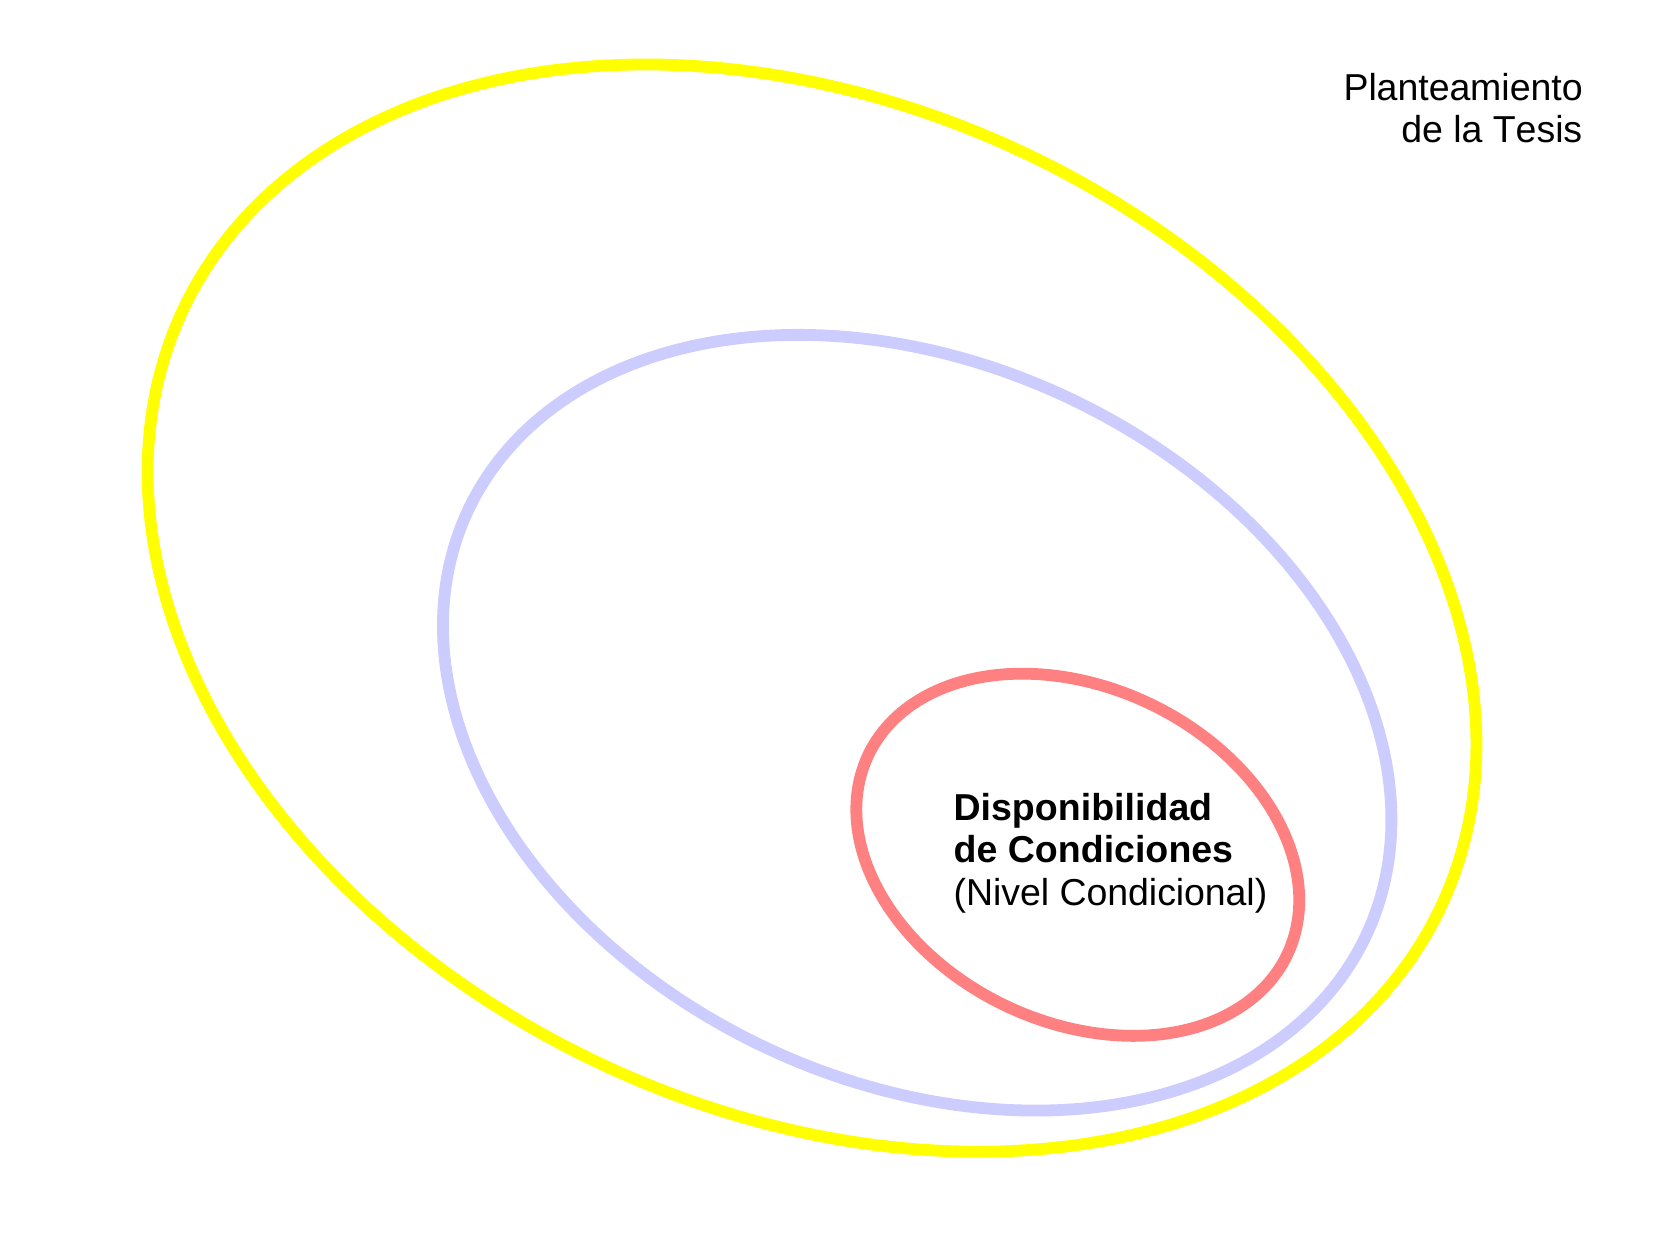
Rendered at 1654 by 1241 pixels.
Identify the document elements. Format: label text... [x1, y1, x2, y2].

text_box Disponibilidad de Condiciones (Nivel Condicional) [938, 779, 1283, 921]
text_box Planteamiento de la Tesis [1328, 59, 1598, 158]
